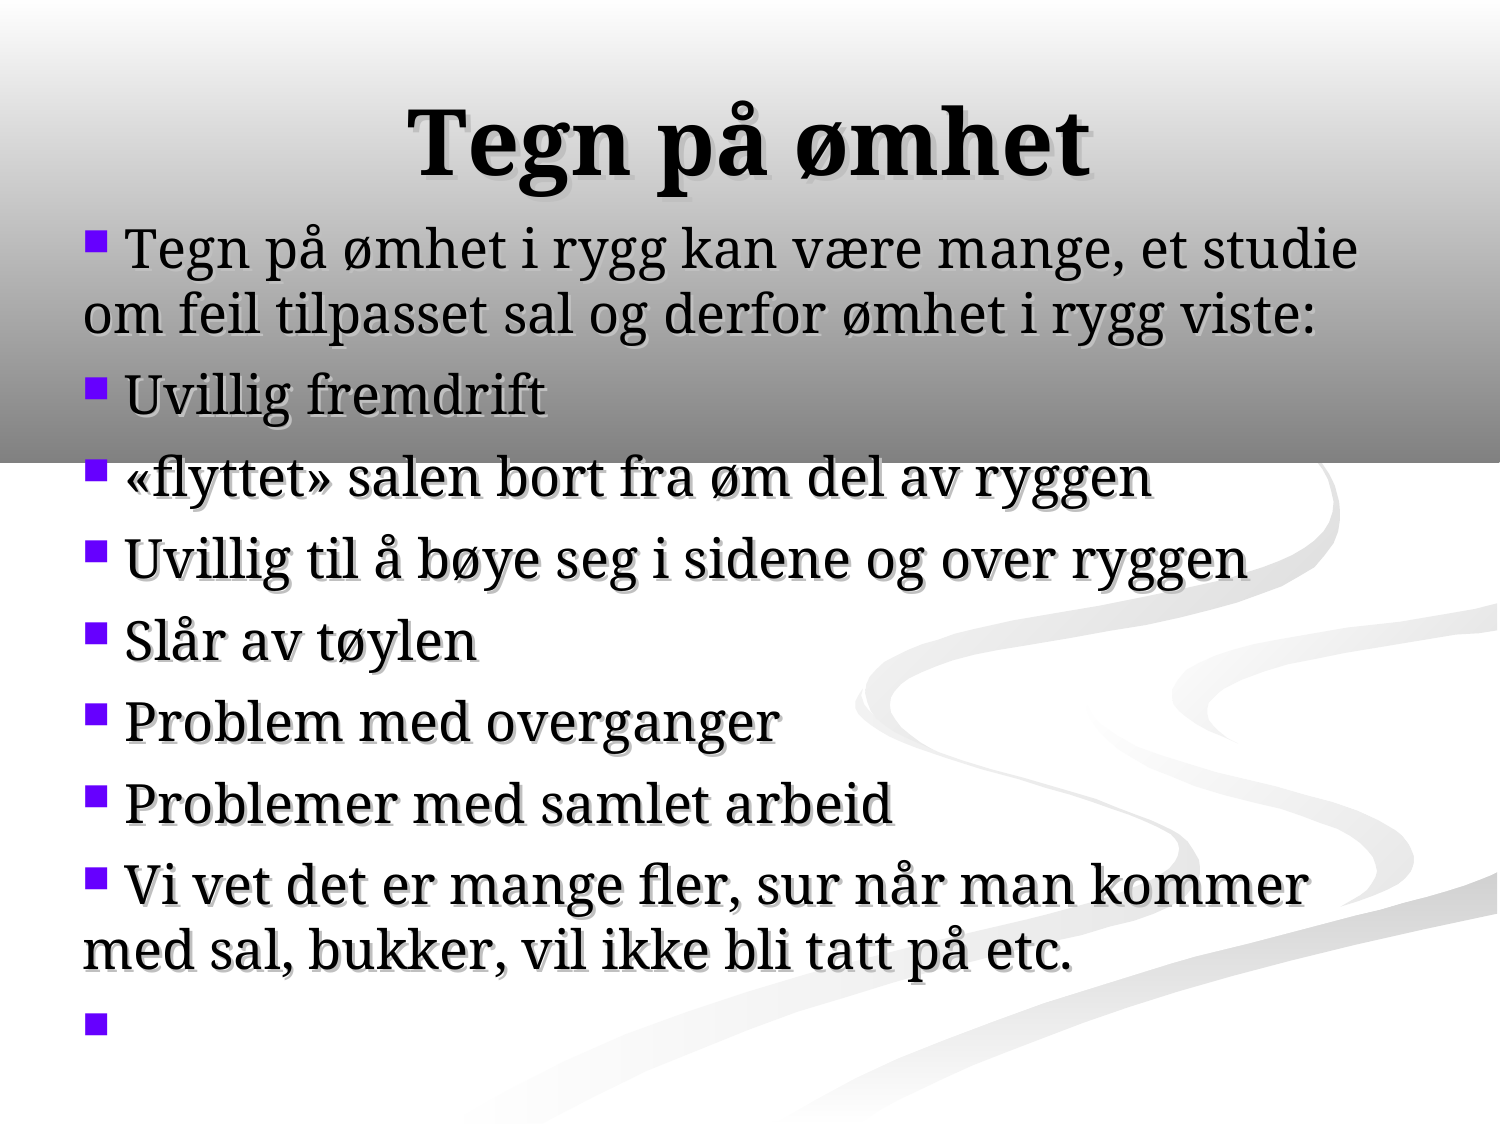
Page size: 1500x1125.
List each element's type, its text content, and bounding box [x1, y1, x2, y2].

title Tegn på ømhet [75, 21, 1426, 257]
list Tegn på ømhet i rygg kan være mange, et studie om feil tilpasset sal og derfor ømhet i rygg viste: Uvillig fremdrift «flyttet» salen bort fra øm del av ryggen Uvillig til å bøye seg i sidene og over ryggen Slår av tøylen Problem med overganger Problemer med samlet arbeid Vi vet det er mange fler, sur når man kommer med sal, bukker, vil ikke bli tatt på etc. [67, 206, 1418, 1070]
